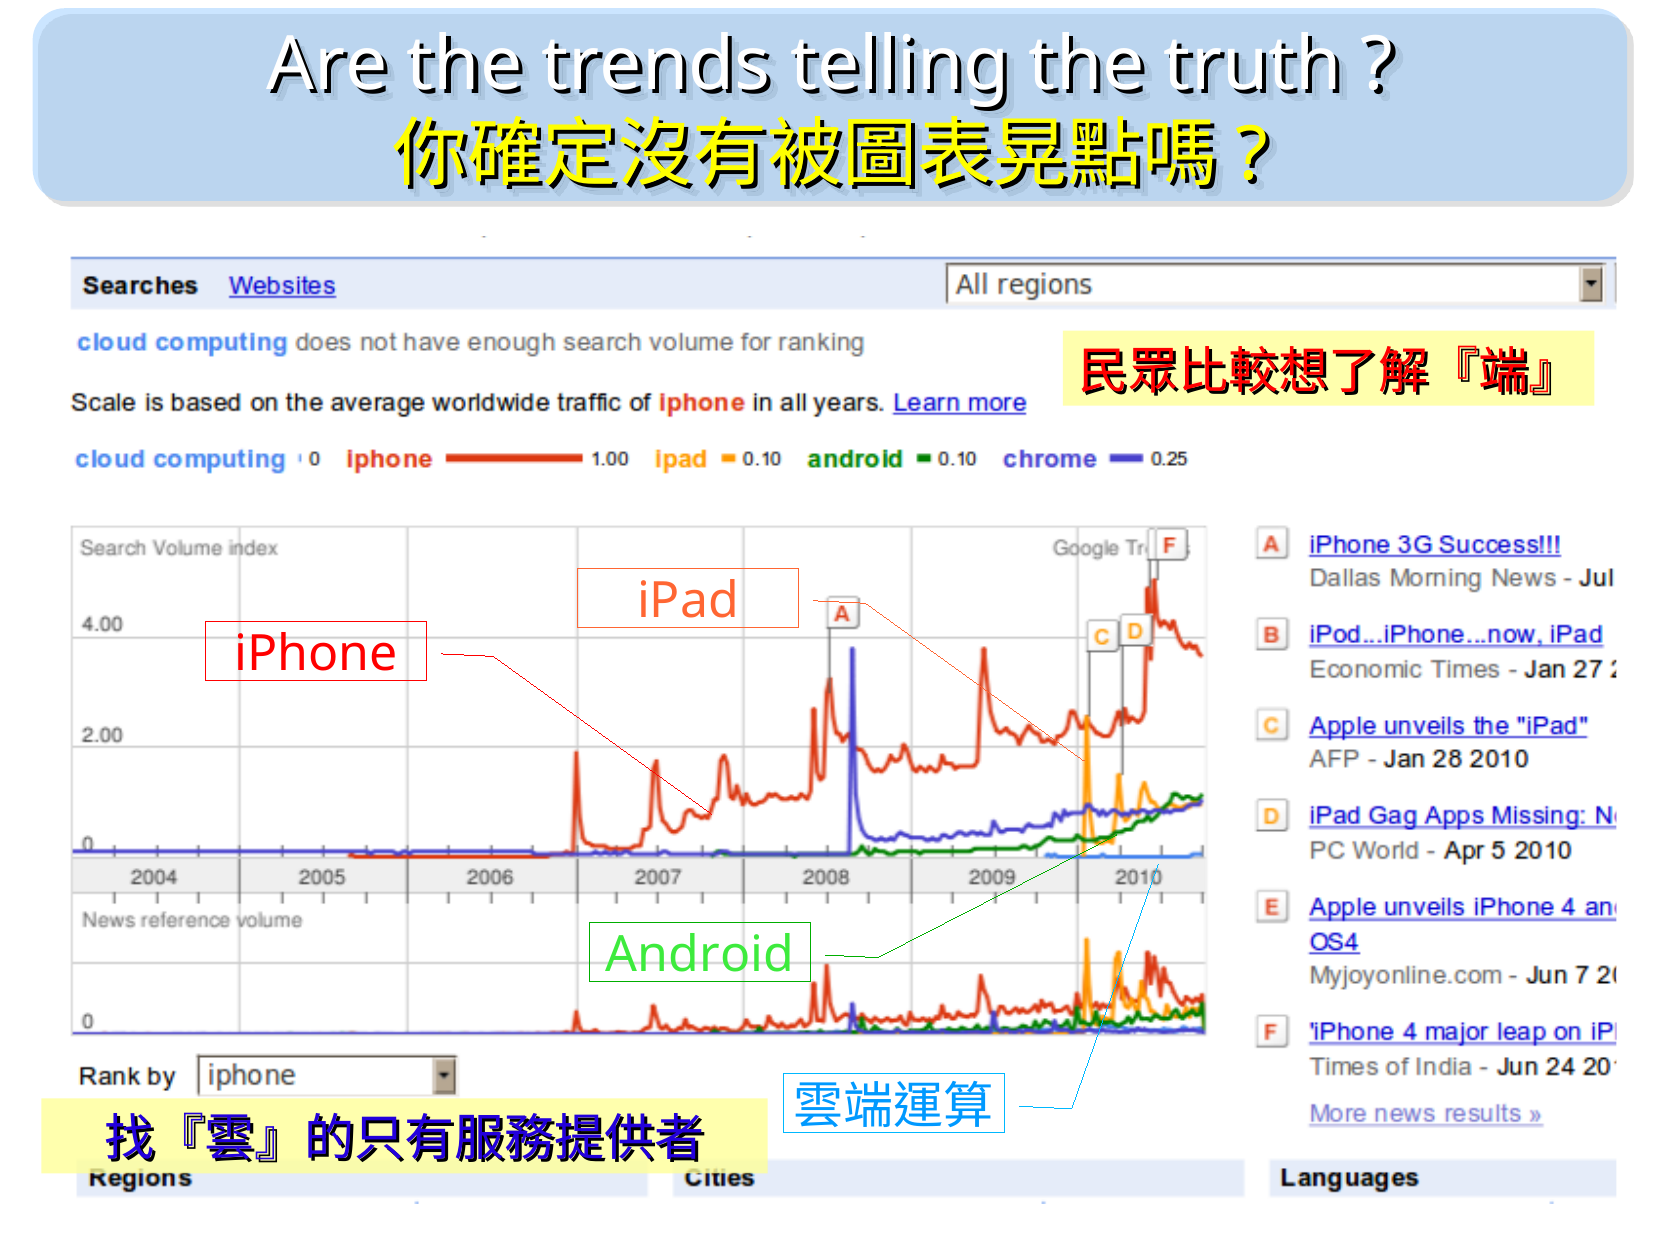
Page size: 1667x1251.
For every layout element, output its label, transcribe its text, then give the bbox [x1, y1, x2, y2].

text_box Android [589, 922, 811, 981]
text_box 找『雲』的只有服務提供者 [41, 1098, 768, 1174]
text_box Are the trends telling the truth ? 你確定沒有被圖表晃點嗎? [32, 8, 1628, 201]
text_box iPhone [205, 621, 427, 680]
text_box 雲端運算 [783, 1074, 1005, 1133]
text_box 民眾比較想了解『端』 [1062, 330, 1595, 406]
picture [42, 236, 1617, 1204]
text_box iPad [577, 568, 799, 627]
